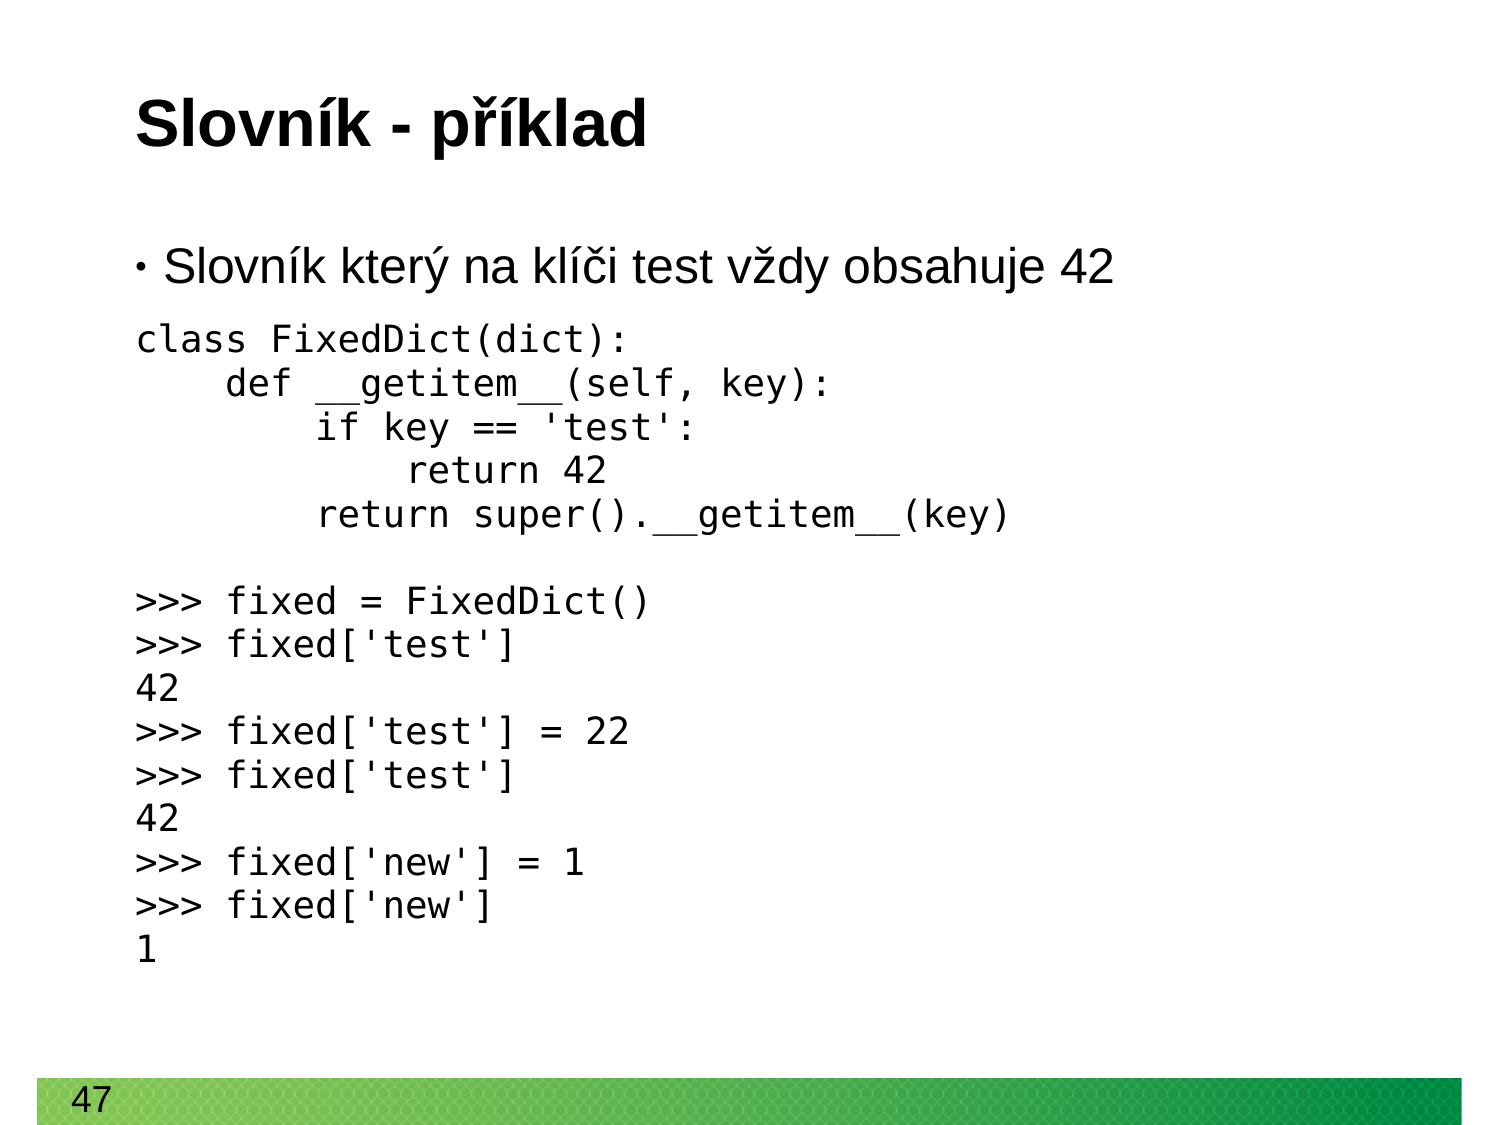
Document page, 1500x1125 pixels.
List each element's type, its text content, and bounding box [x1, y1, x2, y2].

list Slovník který na klíči test vždy obsahuje 42 class FixedDict(dict): def __getitem__(self, key): if key == 'test': return 42 return super().__getitem__(key) >>> fixed = FixedDict() >>> fixed['test'] 42 >>> fixed['test'] = 22 >>> fixed['test'] 42 >>> fixed['new'] = 1 >>> fixed['new'] 1 [135, 238, 1372, 892]
title Slovník - příklad [135, 41, 1372, 204]
picture [36, 1078, 1462, 1125]
